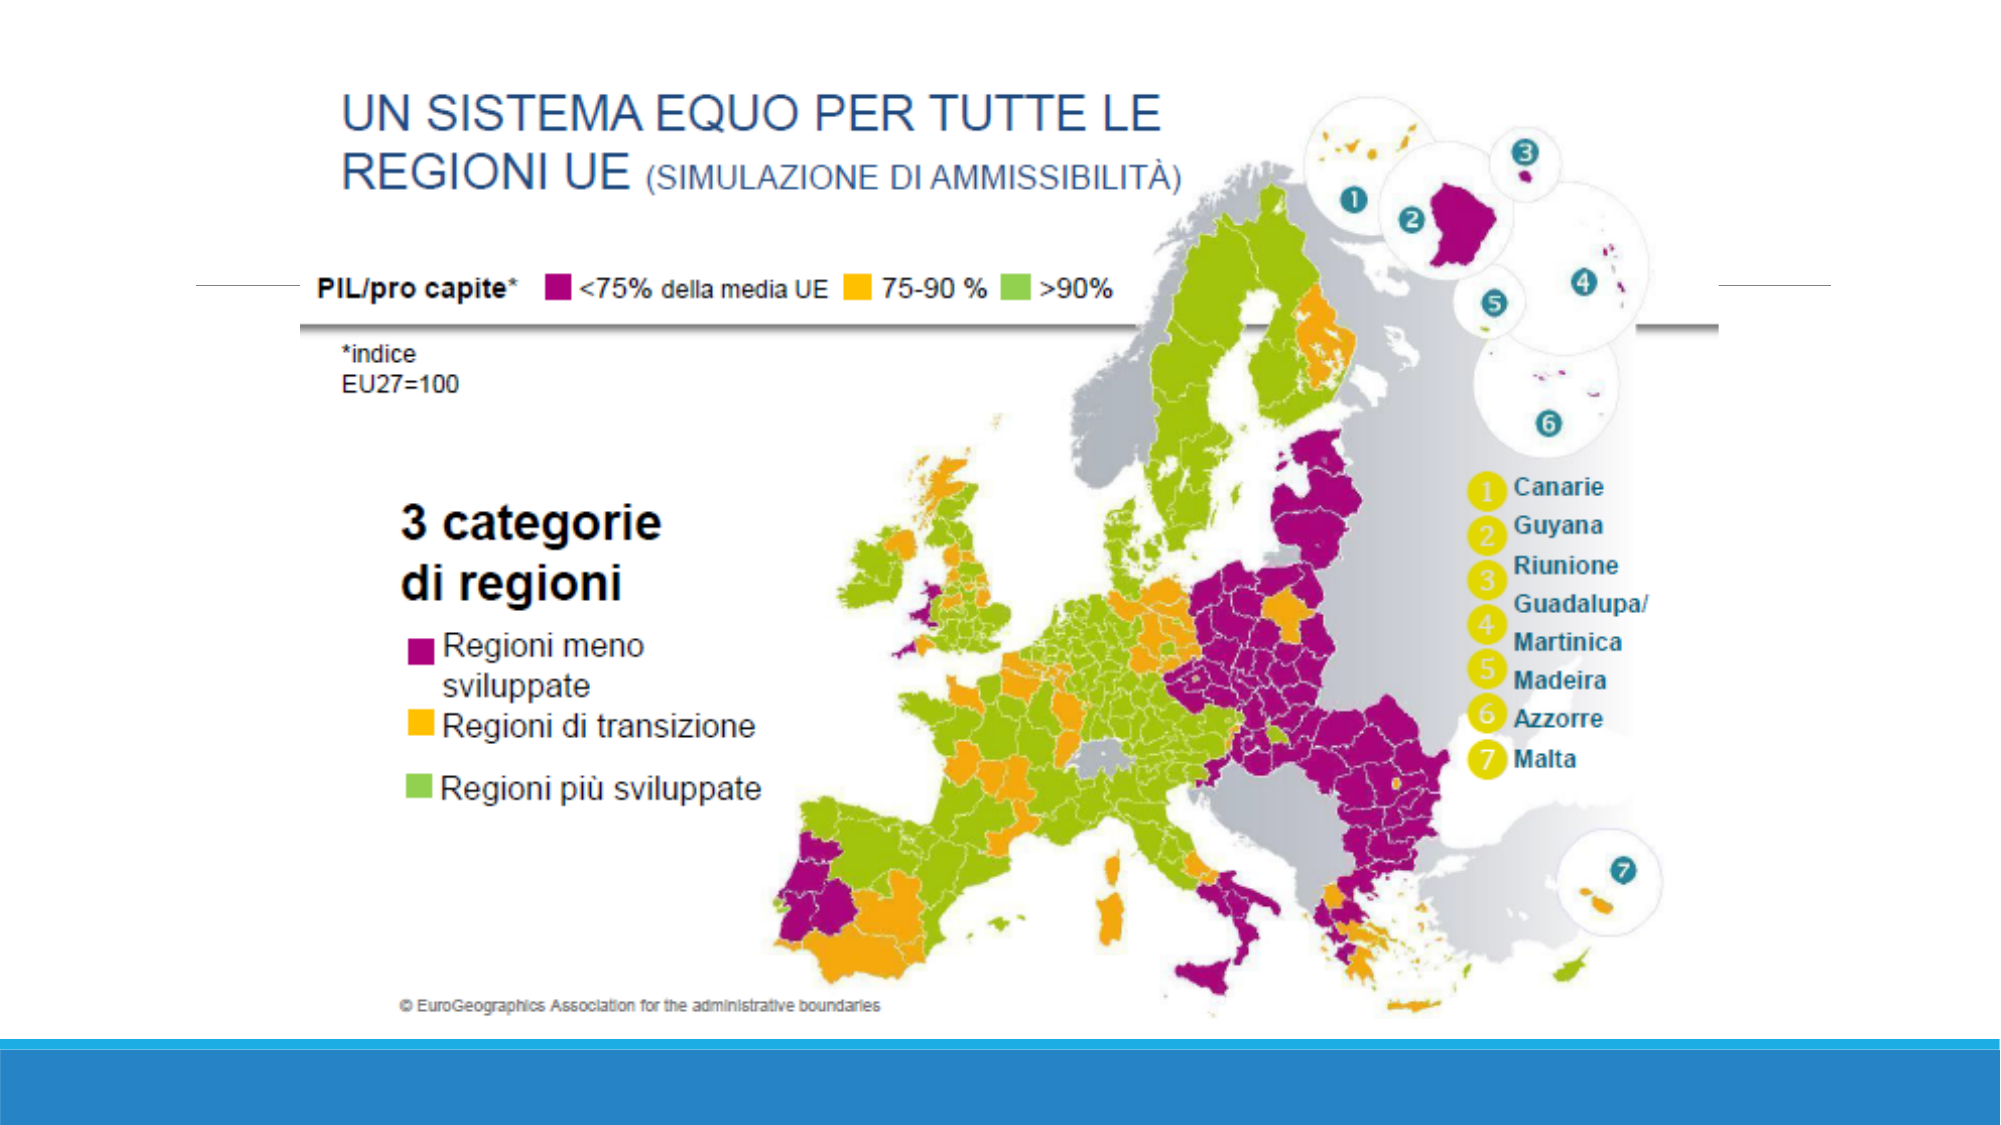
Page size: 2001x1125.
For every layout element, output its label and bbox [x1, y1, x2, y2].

picture [300, 54, 1719, 1019]
